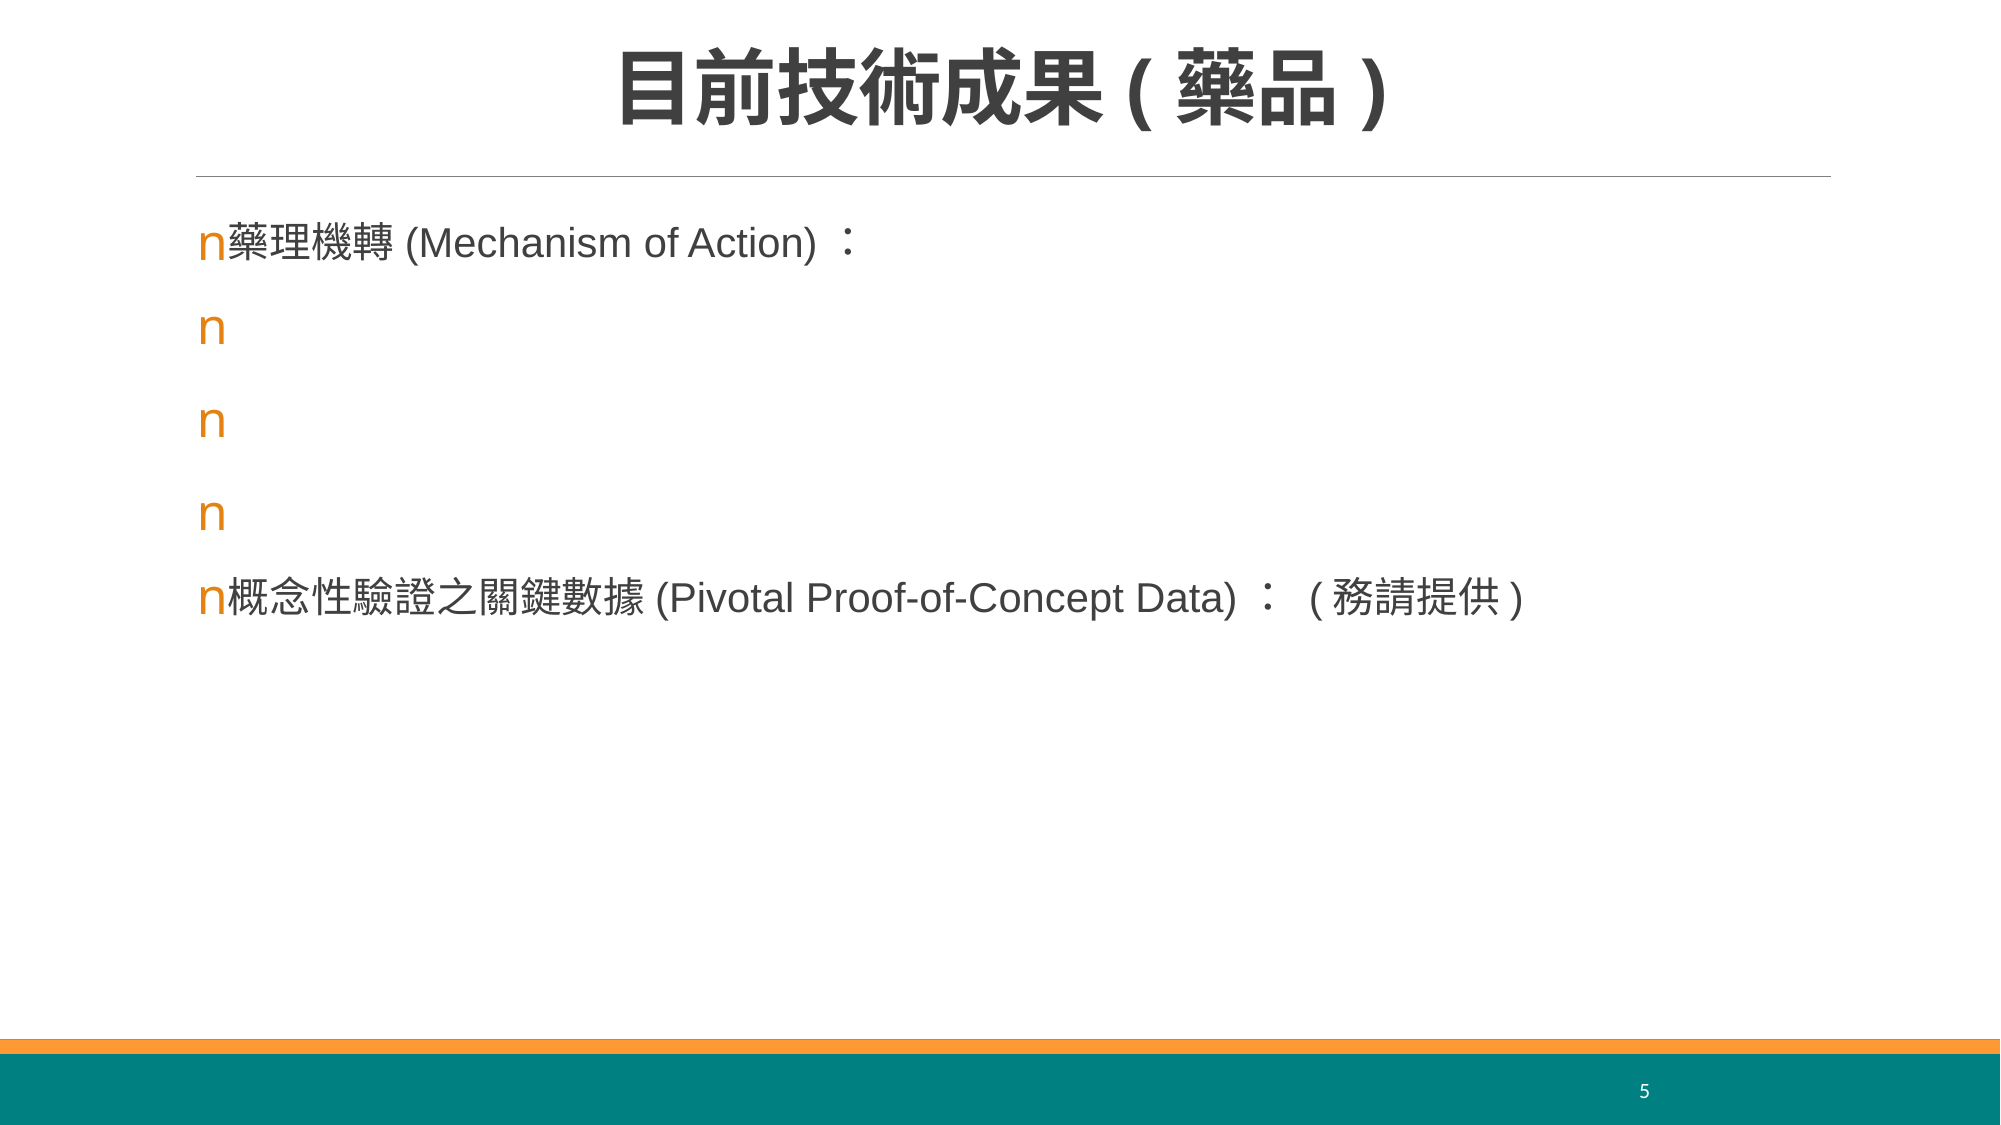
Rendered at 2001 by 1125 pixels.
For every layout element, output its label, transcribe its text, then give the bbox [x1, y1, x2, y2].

text_box [1624, 1059, 1840, 1120]
text_box 目前技術成果(藥品) [381, 0, 1619, 144]
list 藥理機轉(Mechanism of Action)： 概念性驗證之關鍵數據(Pivotal Proof-of-Concept Data)： (務請提供) [196, 208, 1898, 999]
